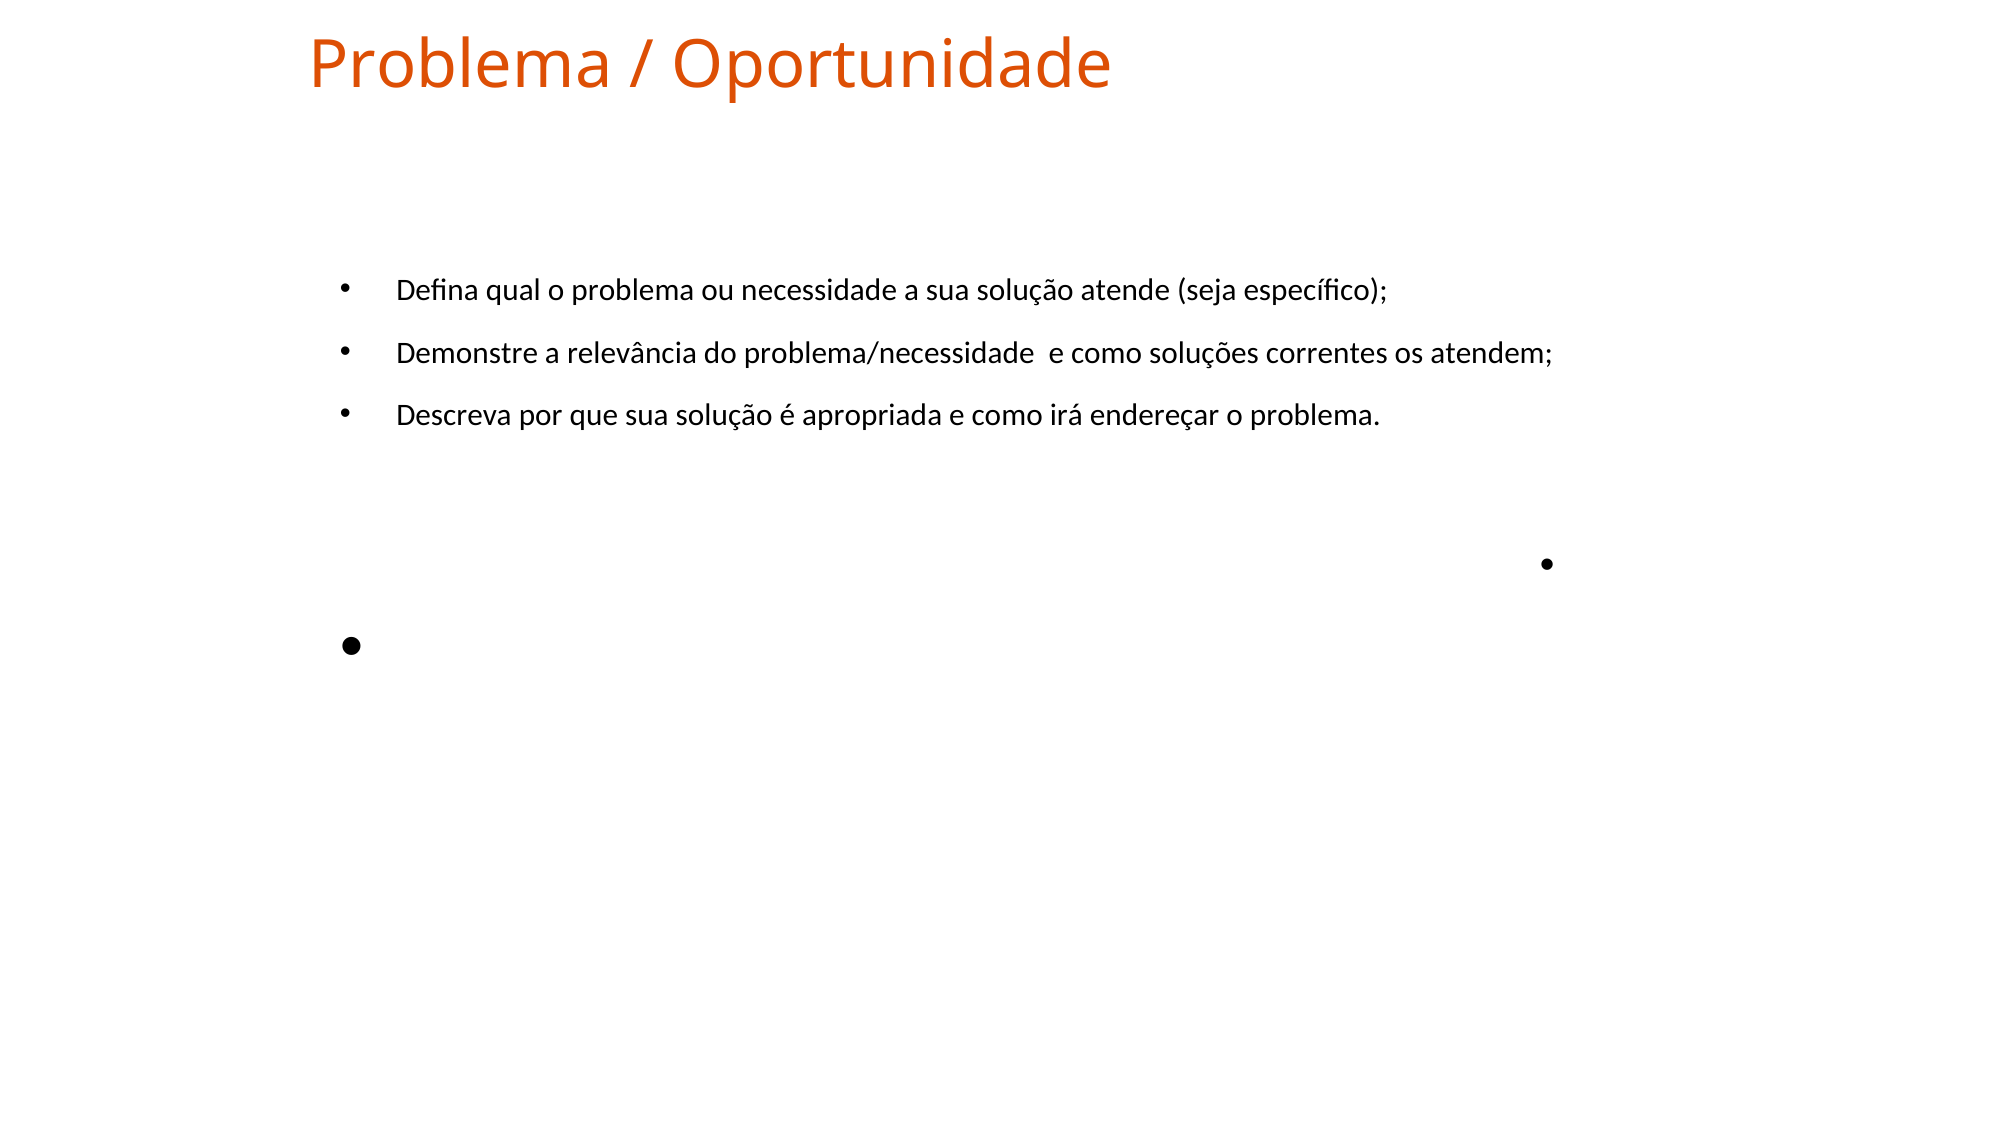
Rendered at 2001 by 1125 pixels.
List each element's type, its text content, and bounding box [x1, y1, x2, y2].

text_box Problema / Oportunidade [308, 0, 1690, 142]
text_box Defina qual o problema ou necessidade a sua solução atende (seja específico); Demonstre a relevância do problema/necessidade e como soluções correntes os atendem; Descreva por que sua solução é apropriada e como irá endereçar o problema. [324, 243, 1675, 1005]
